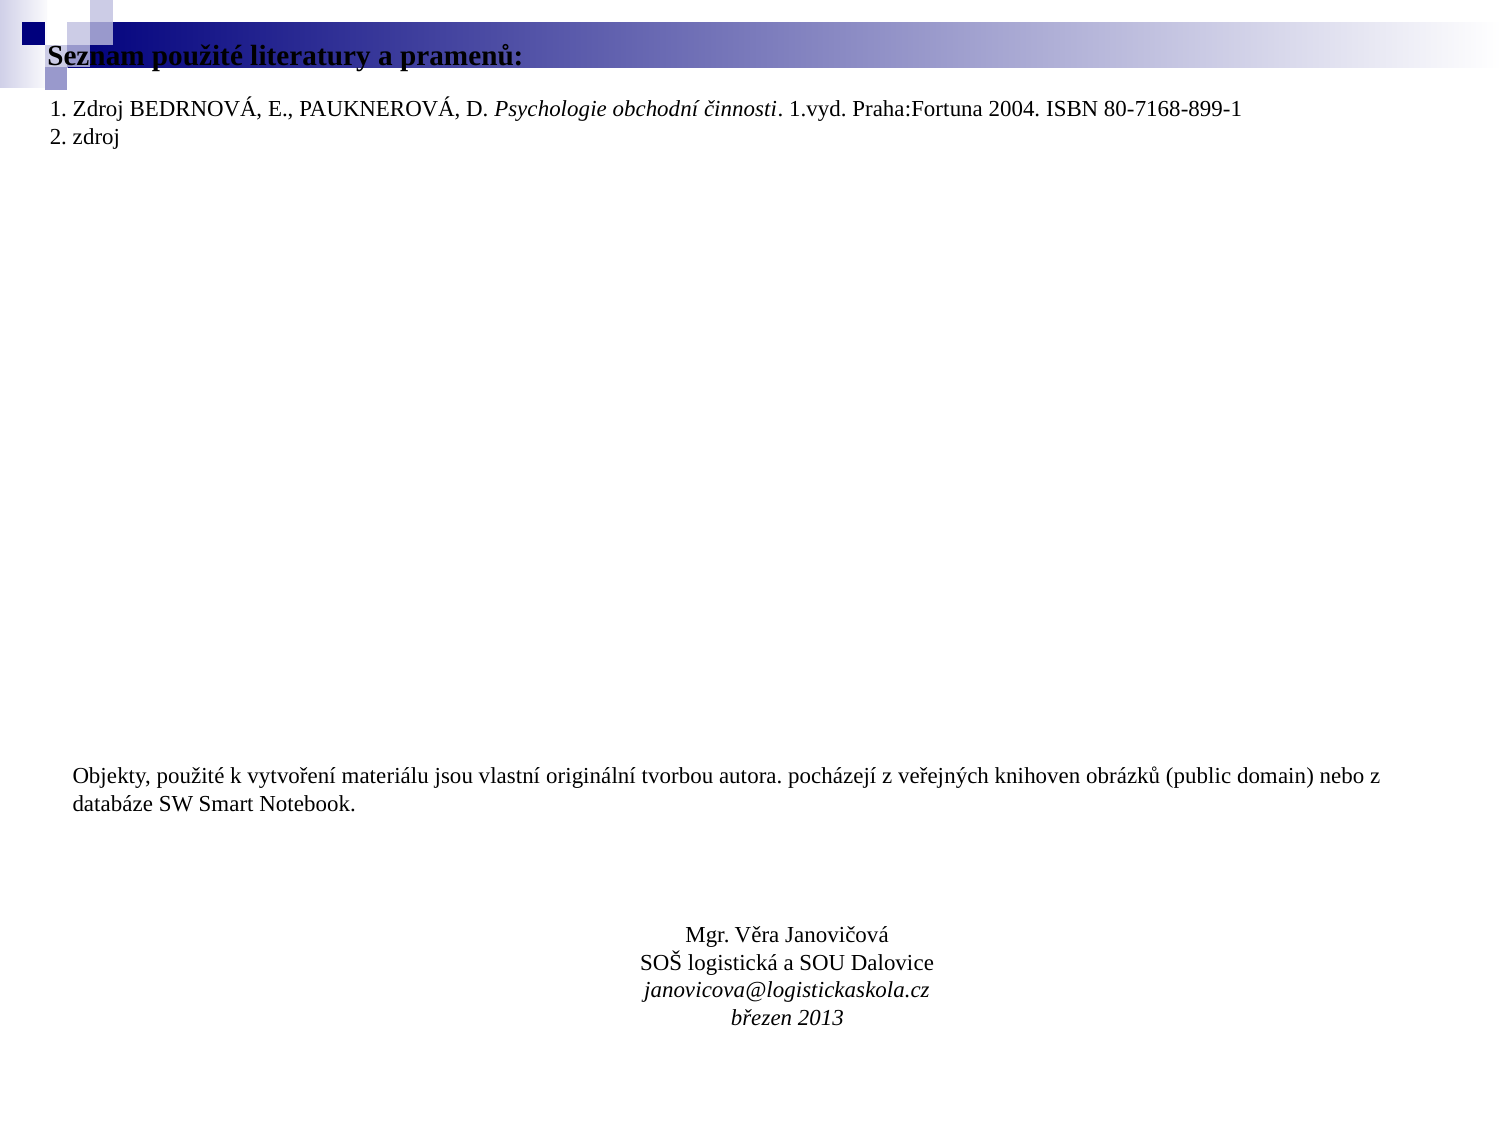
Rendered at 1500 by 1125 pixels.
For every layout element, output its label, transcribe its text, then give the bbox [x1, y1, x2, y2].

text_box Seznam použité literatury a pramenů: [33, 29, 762, 79]
text_box Objekty, použité k vytvoření materiálu jsou vlastní originální tvorbou autora. pocházejí z veřejných knihoven obrázků (public domain) nebo z databáze SW Smart Notebook. [58, 753, 1442, 823]
text_box 1. Zdroj BEDRNOVÁ, E., PAUKNEROVÁ, D. Psychologie obchodní činnosti. 1.vyd. Praha:Fortuna 2004. ISBN 80-7168-899-1 2. zdroj [36, 86, 1297, 157]
text_box Mgr. Věra Janovičová SOŠ logistická a SOU Dalovice janovicova@logistickaskola.cz březen 2013 [494, 913, 1080, 1039]
